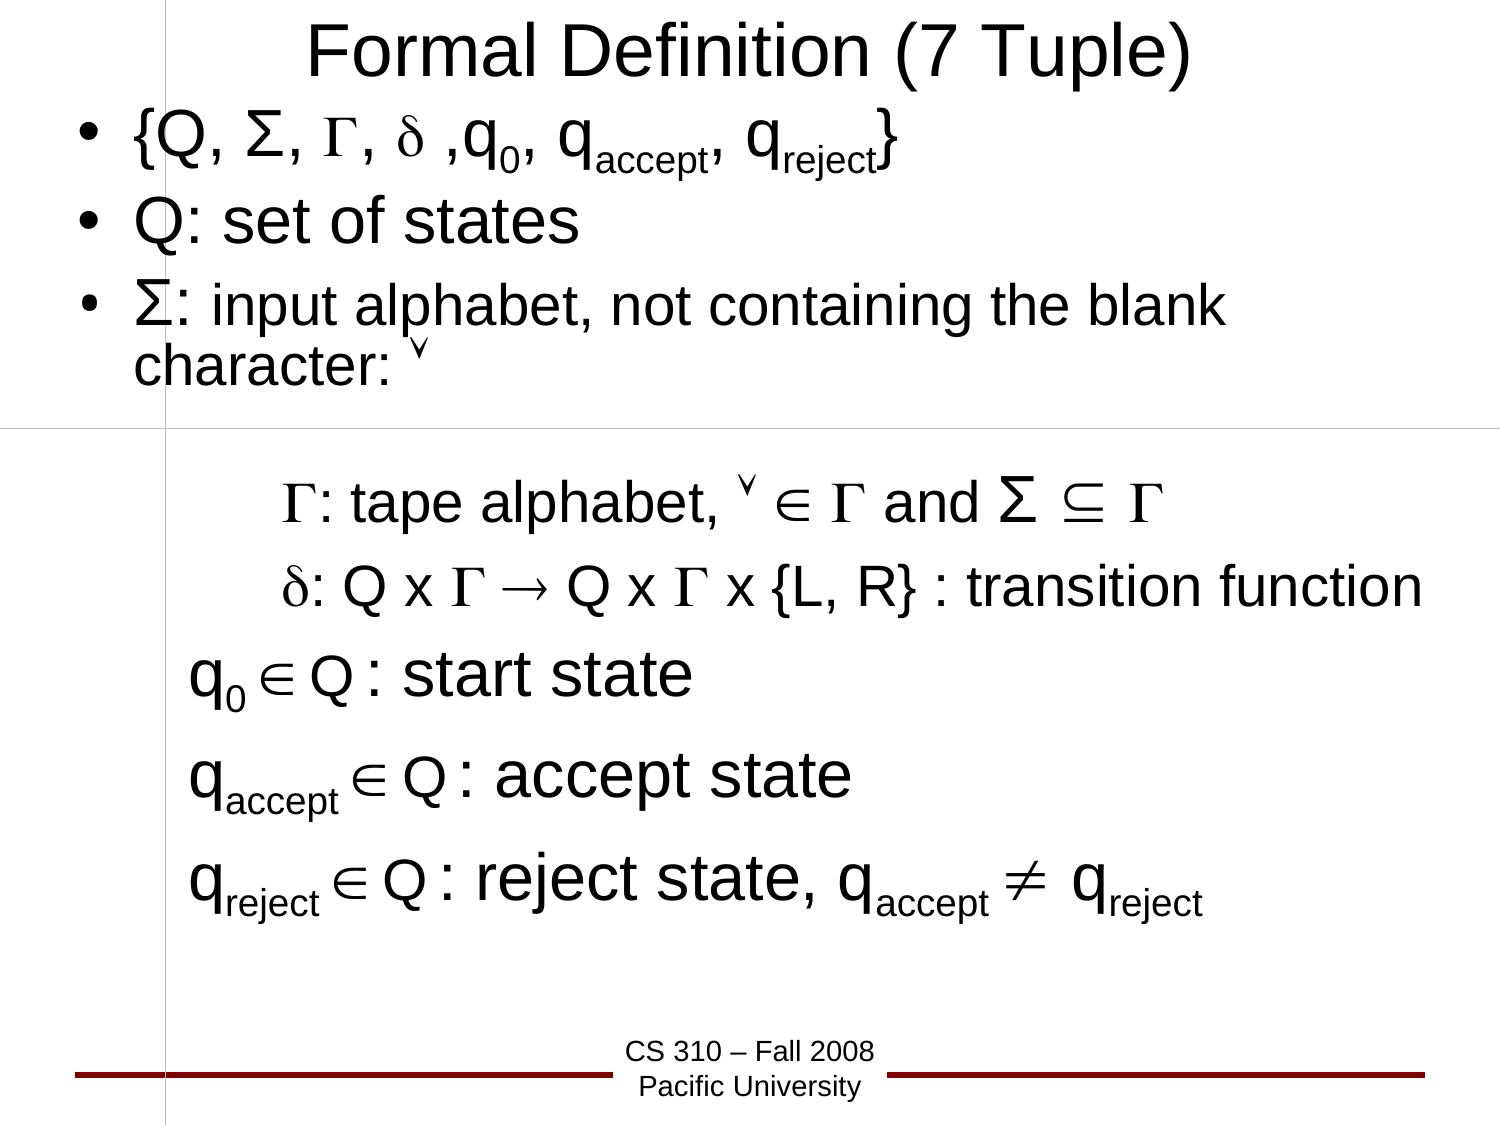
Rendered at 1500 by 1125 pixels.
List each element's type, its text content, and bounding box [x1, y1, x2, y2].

list {Q, Σ, ,  ,q0, qaccept, qreject} Q: set of states Σ: input alphabet, not containing the blank character:  : tape alphabet,    and Σ   : Q x   Q x  x {L, R} : transition function q0  Q : start state qaccept  Q : accept state qreject  Q : reject state, qaccept  qreject [62, 88, 1463, 983]
title Formal Definition (7 Tuple) [112, 0, 1388, 88]
